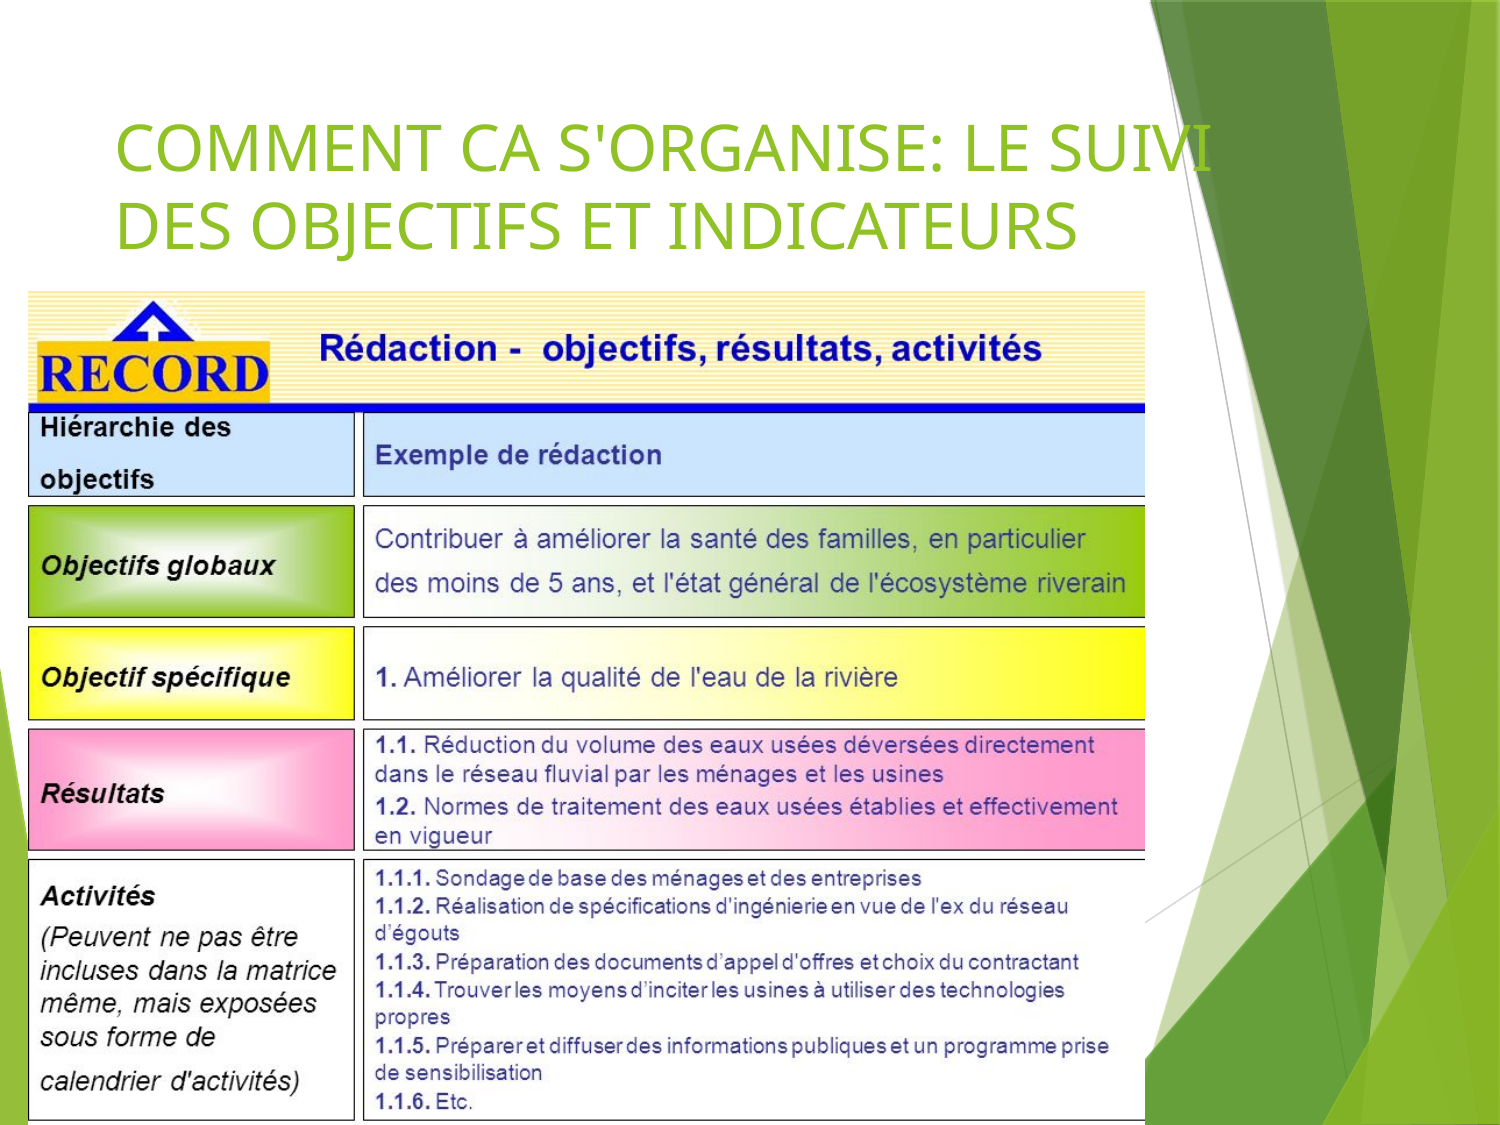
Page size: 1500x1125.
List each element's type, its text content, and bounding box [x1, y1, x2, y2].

title COMMENT CA S'ORGANISE: LE SUIVI DES OBJECTIFS ET INDICATEURS [99, 99, 1286, 317]
picture [28, 291, 1145, 1125]
